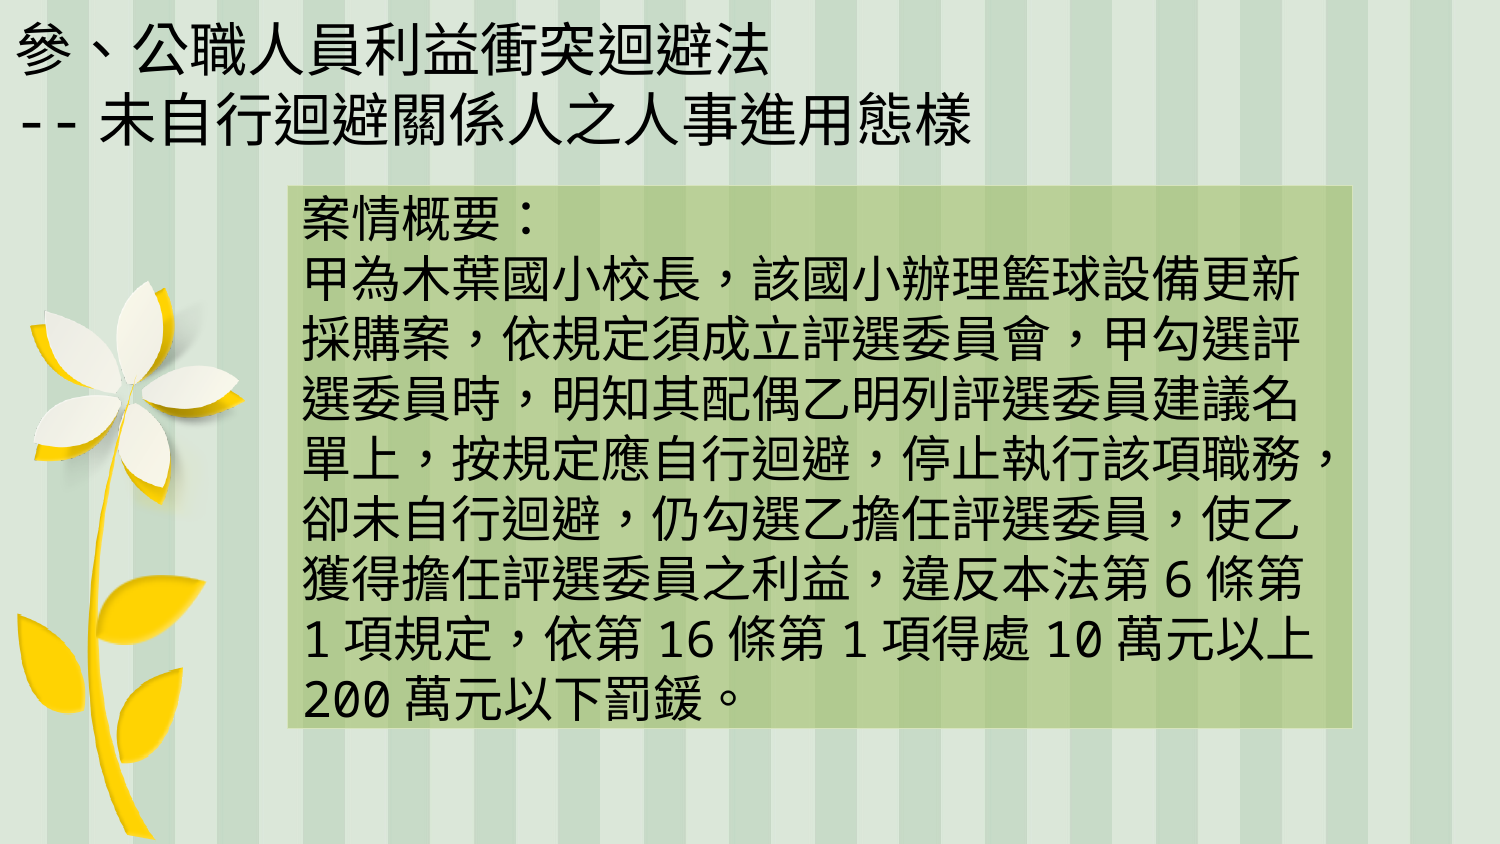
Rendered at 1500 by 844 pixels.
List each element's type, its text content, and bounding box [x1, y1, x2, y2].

text_box 案情概要： 甲為木葉國小校長，該國小辦理籃球設備更新採購案，依規定須成立評選委員會，甲勾選評選委員時，明知其配偶乙明列評選委員建議名單上，按規定應自行迴避，停止執行該項職務，卻未自行迴避，仍勾選乙擔任評選委員，使乙獲得擔任評選委員之利益，違反本法第6條第1項規定，依第16條第1項得處10萬元以上200萬元以下罰鍰。 [287, 185, 1353, 729]
text_box 參、公職人員利益衝突迴避法 --未自行迴避關係人之人事進用態樣 [0, 5, 1310, 161]
picture [0, 0, 1500, 844]
